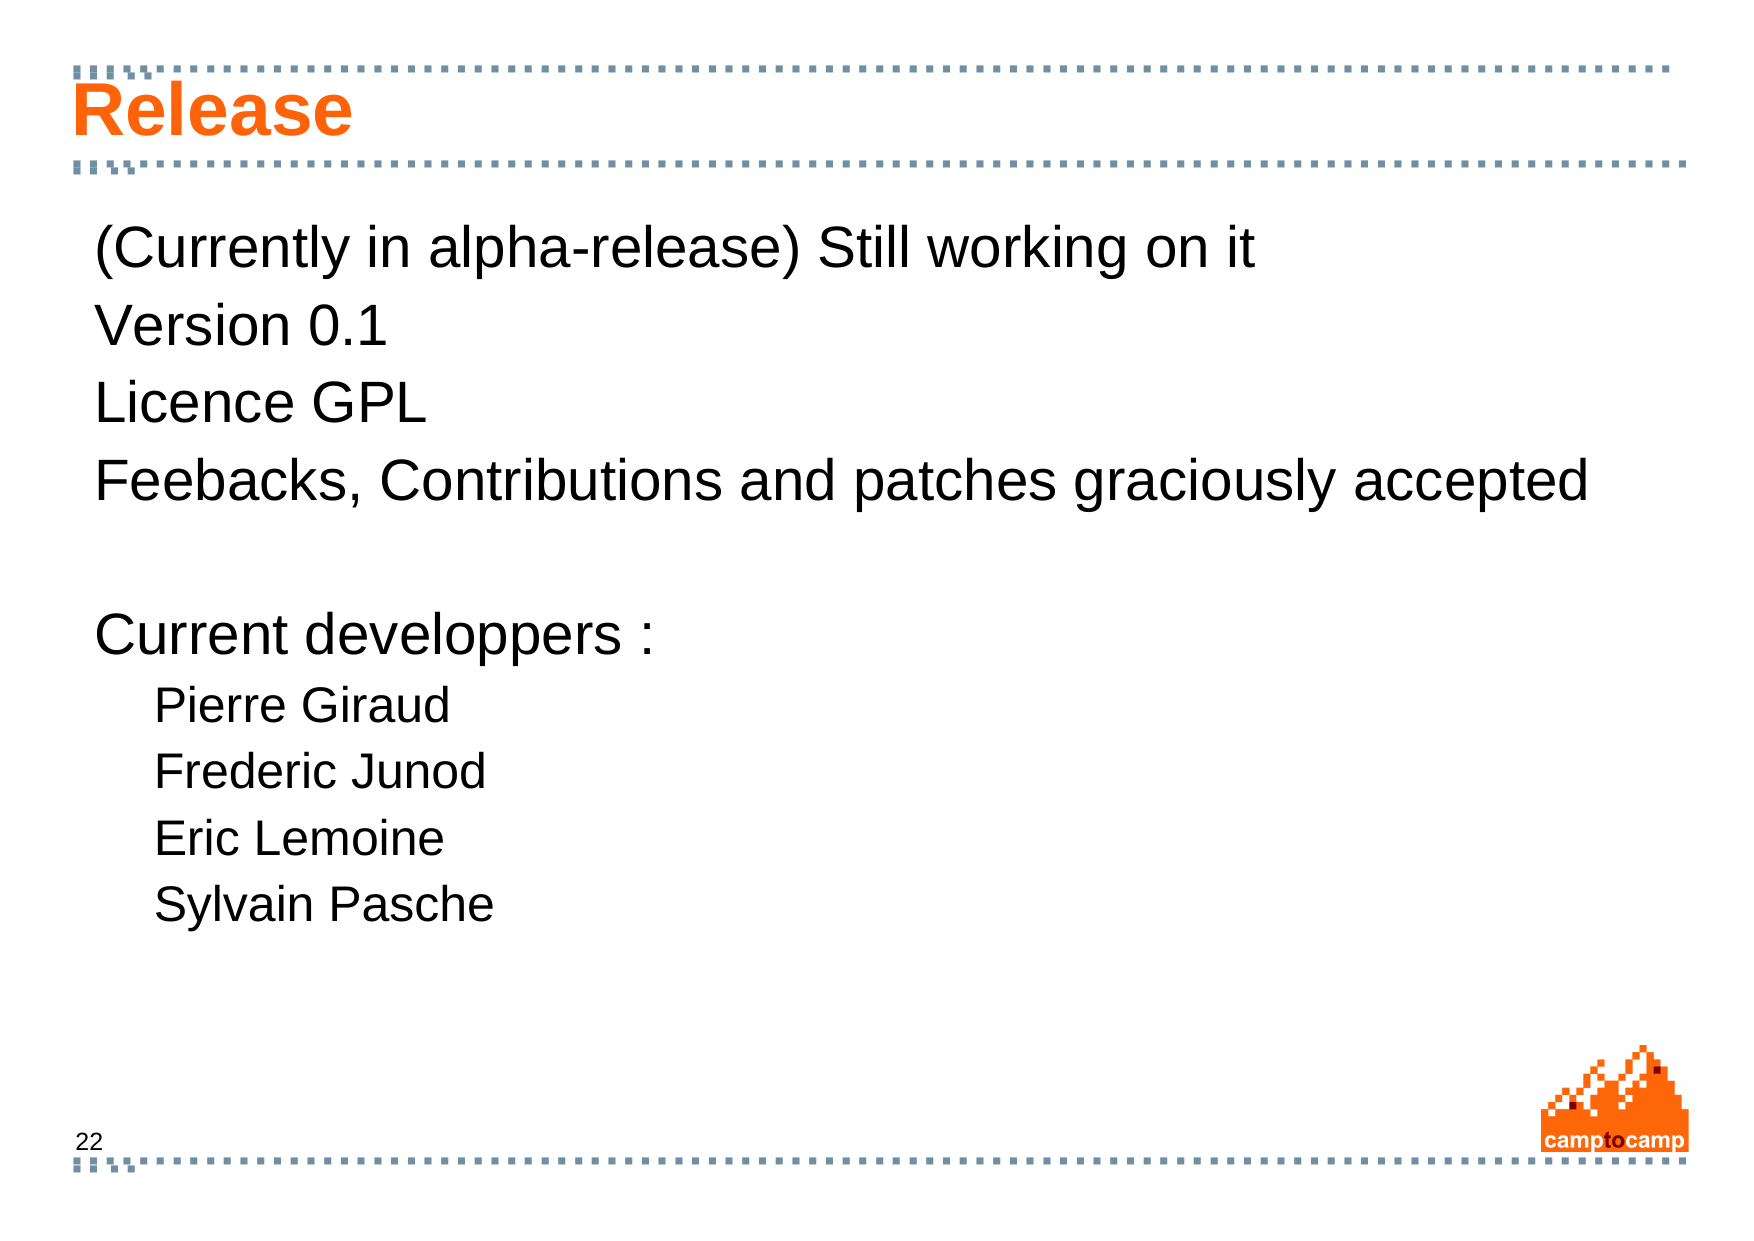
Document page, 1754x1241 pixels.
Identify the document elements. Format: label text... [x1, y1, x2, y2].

title Release [71, 67, 1689, 152]
list (Currently in alpha-release) Still working on it Version 0.1 Licence GPL Feebacks, Contributions and patches graciously accepted Current developpers : Pierre Giraud Frederic Junod Eric Lemoine Sylvain Pasche [94, 215, 1654, 1031]
picture [1541, 1045, 1689, 1152]
